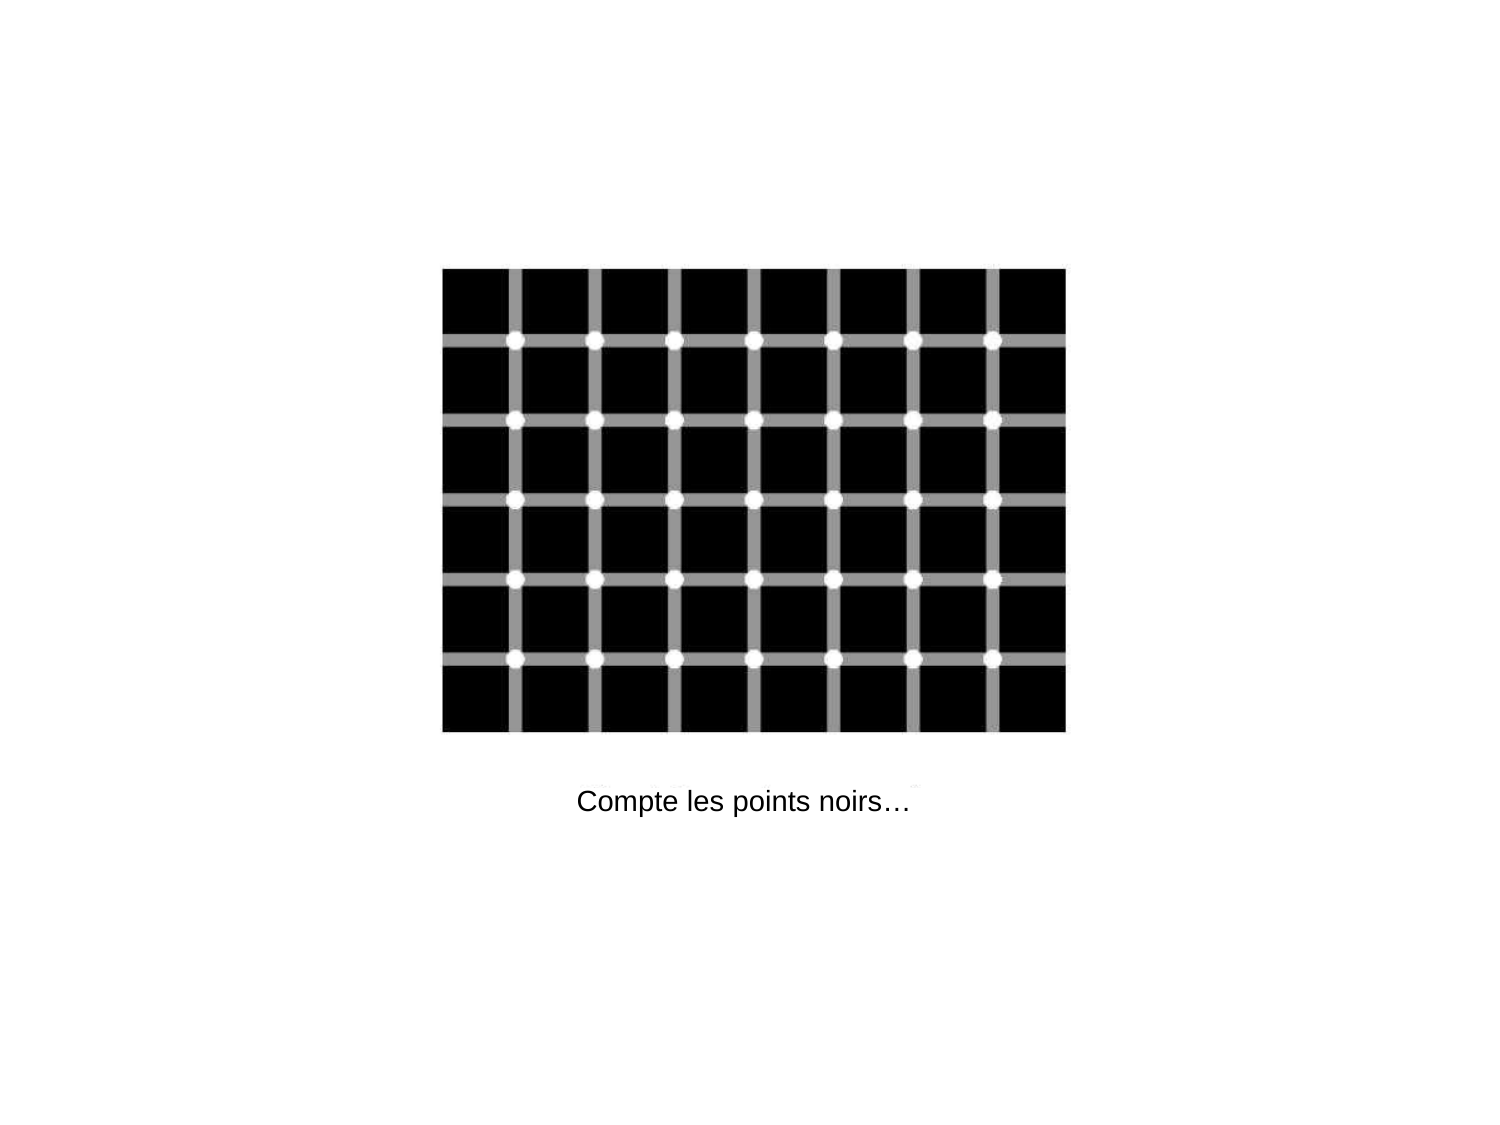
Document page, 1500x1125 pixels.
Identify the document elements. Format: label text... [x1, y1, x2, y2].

picture [300, 224, 1201, 788]
text_box Compte les points noirs… [490, 774, 999, 826]
